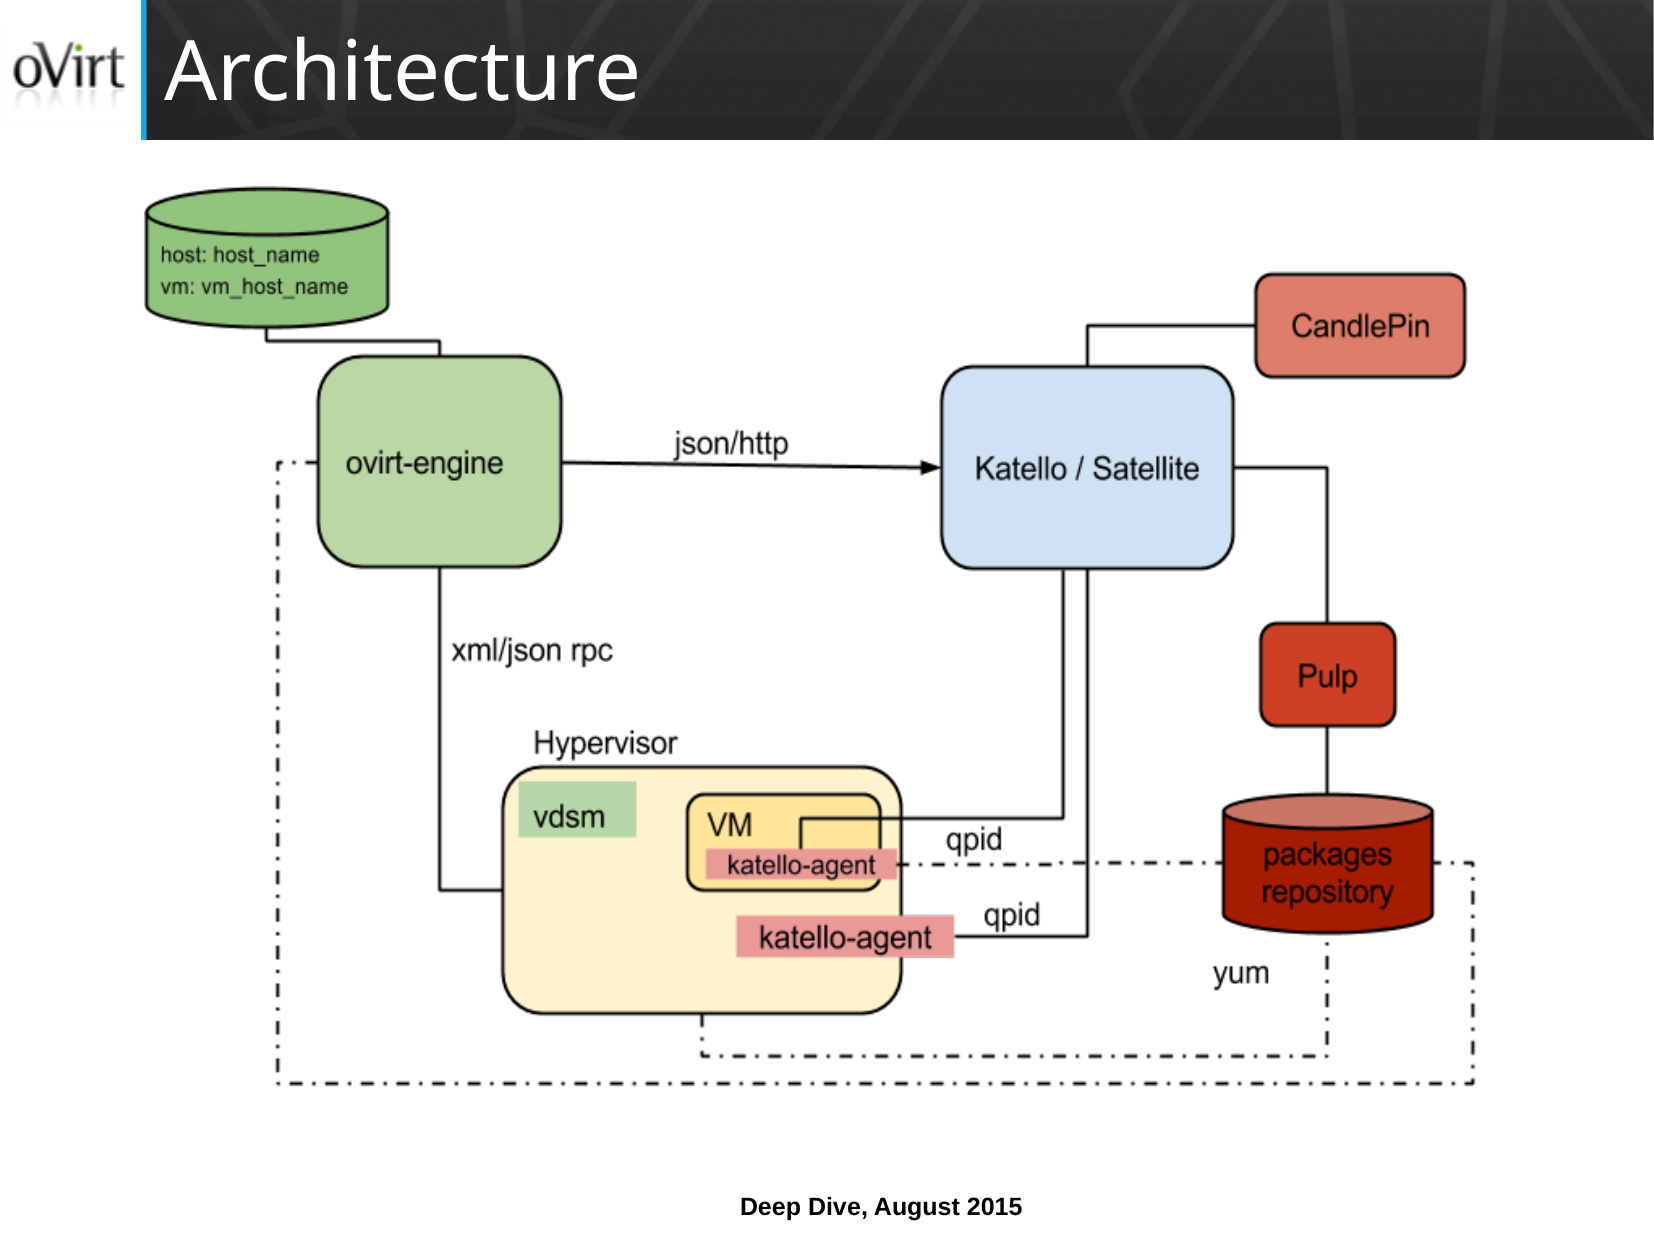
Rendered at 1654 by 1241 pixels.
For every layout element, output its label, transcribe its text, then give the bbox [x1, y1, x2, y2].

title Architecture [164, 18, 1653, 119]
picture [0, 0, 1654, 1213]
